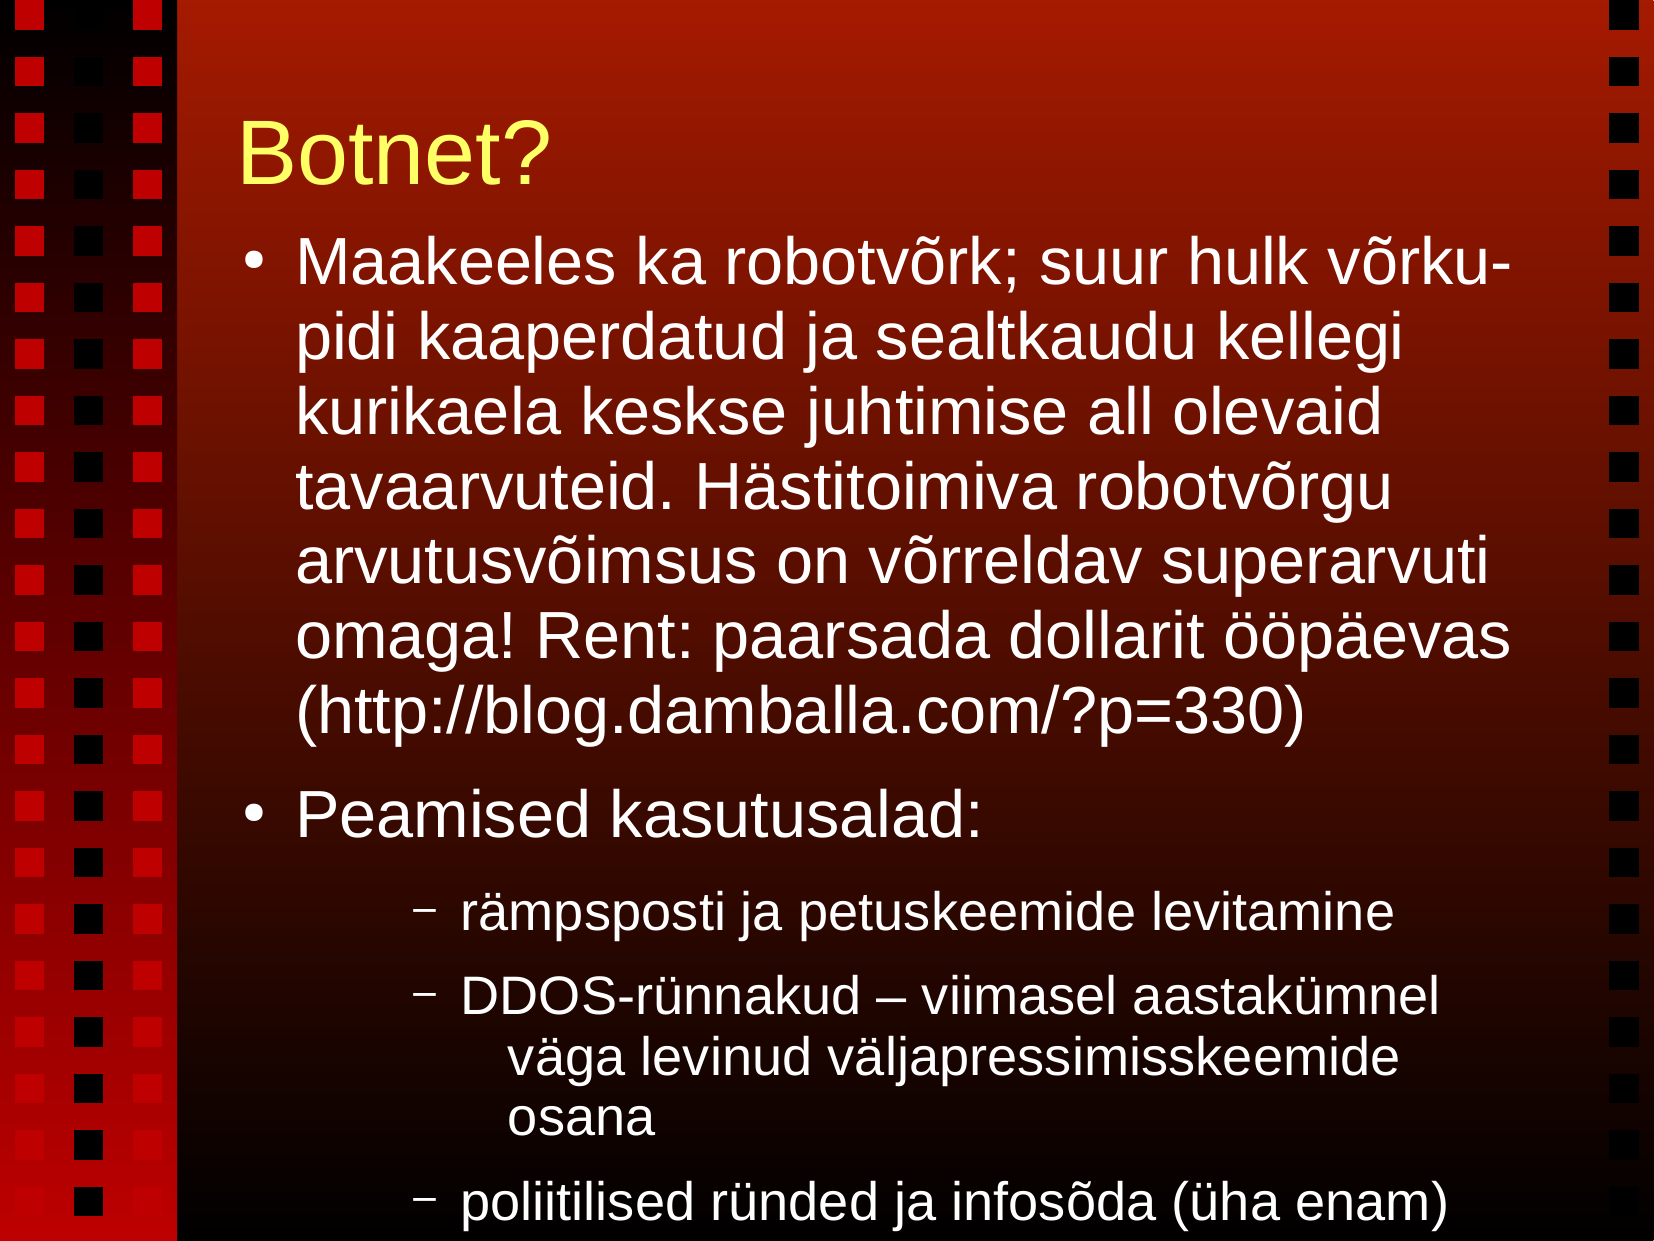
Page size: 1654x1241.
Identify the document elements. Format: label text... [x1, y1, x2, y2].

list Maakeeles ka robotvõrk; suur hulk võrku-pidi kaaperdatud ja sealtkaudu kellegi kurikaela keskse juhtimise all olevaid tavaarvuteid. Hästitoimiva robotvõrgu arvutusvõimsus on võrreldav superarvuti omaga! Rent: paarsada dollarit ööpäevas (http://blog.damballa.com/?p=330) Peamised kasutusalad: rämpsposti ja petuskeemide levitamine DDOS-rünnakud – viimasel aastakümnel väga levinud väljapressimisskeemide osana poliitilised ründed ja infosõda (üha enam) [224, 224, 1559, 1232]
title Botnet? [236, 49, 1571, 257]
